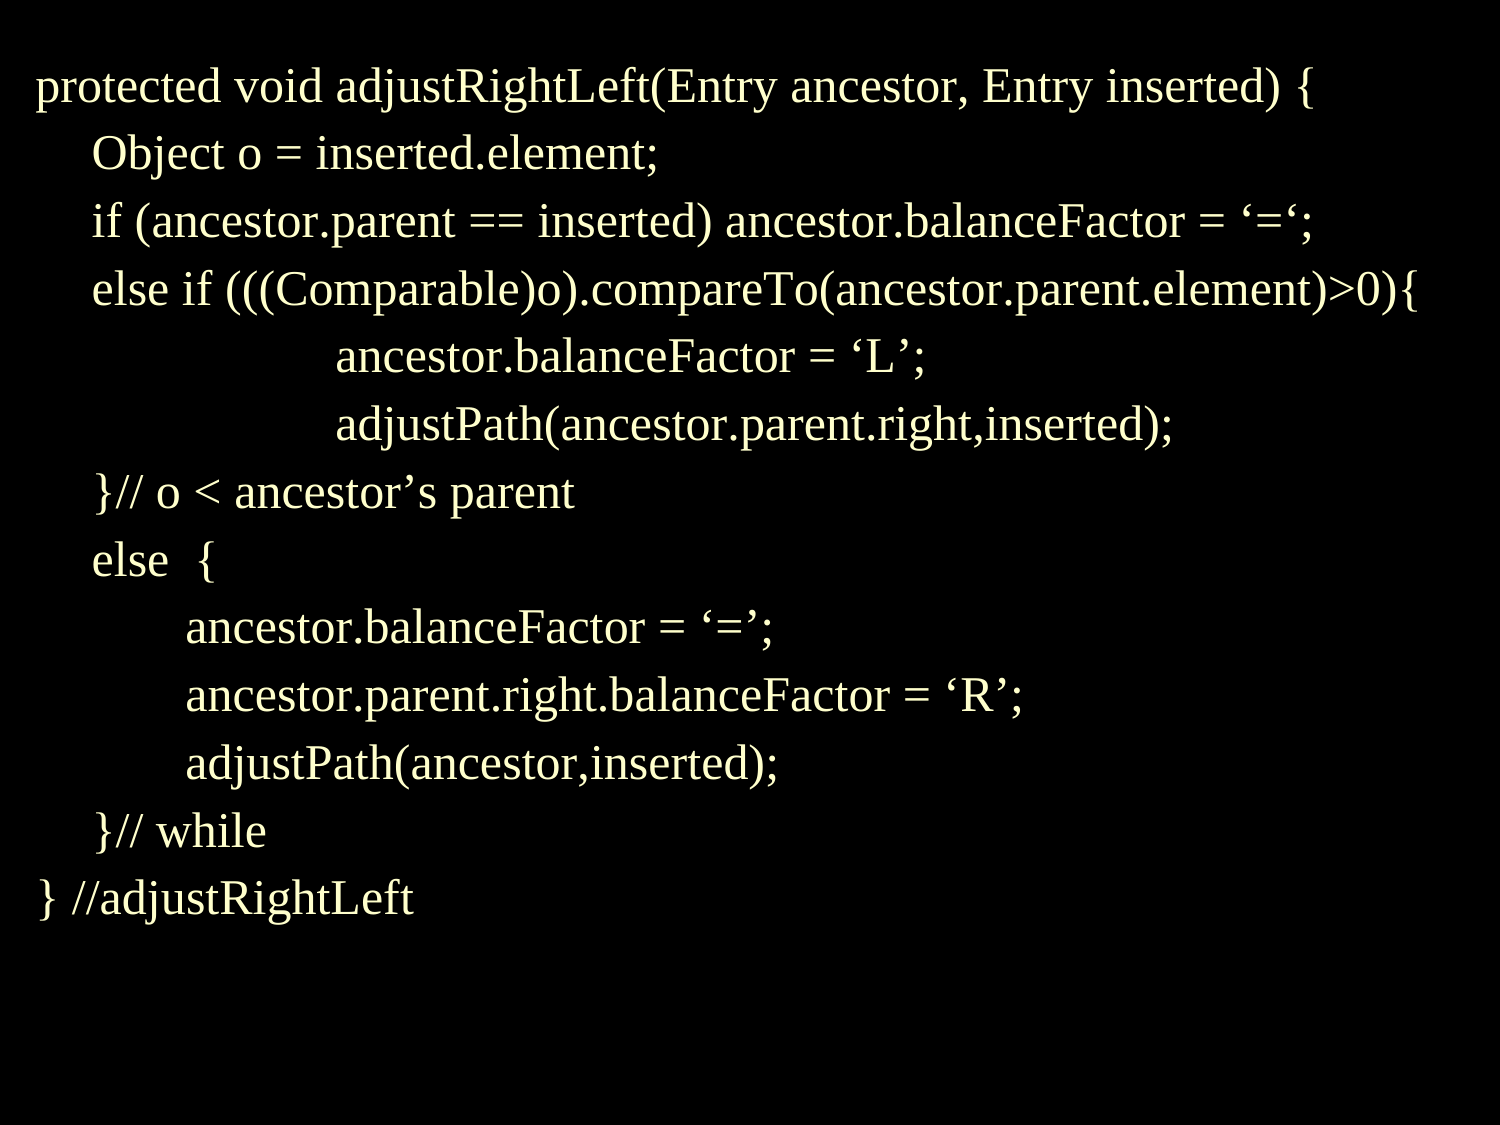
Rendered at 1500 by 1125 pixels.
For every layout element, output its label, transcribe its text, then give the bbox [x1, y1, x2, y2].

list protected void adjustRightLeft(Entry ancestor, Entry inserted) { Object o = inserted.element; if (ancestor.parent == inserted) ancestor.balanceFactor = ‘=‘; else if (((Comparable)o).compareTo(ancestor.parent.element)>0){ ancestor.balanceFactor = ‘L’; adjustPath(ancestor.parent.right,inserted); }// o < ancestor’s parent else { ancestor.balanceFactor = ‘=’; ancestor.parent.right.balanceFactor = ‘R’; adjustPath(ancestor,inserted); }// while } //adjustRightLeft [20, 49, 1480, 1063]
